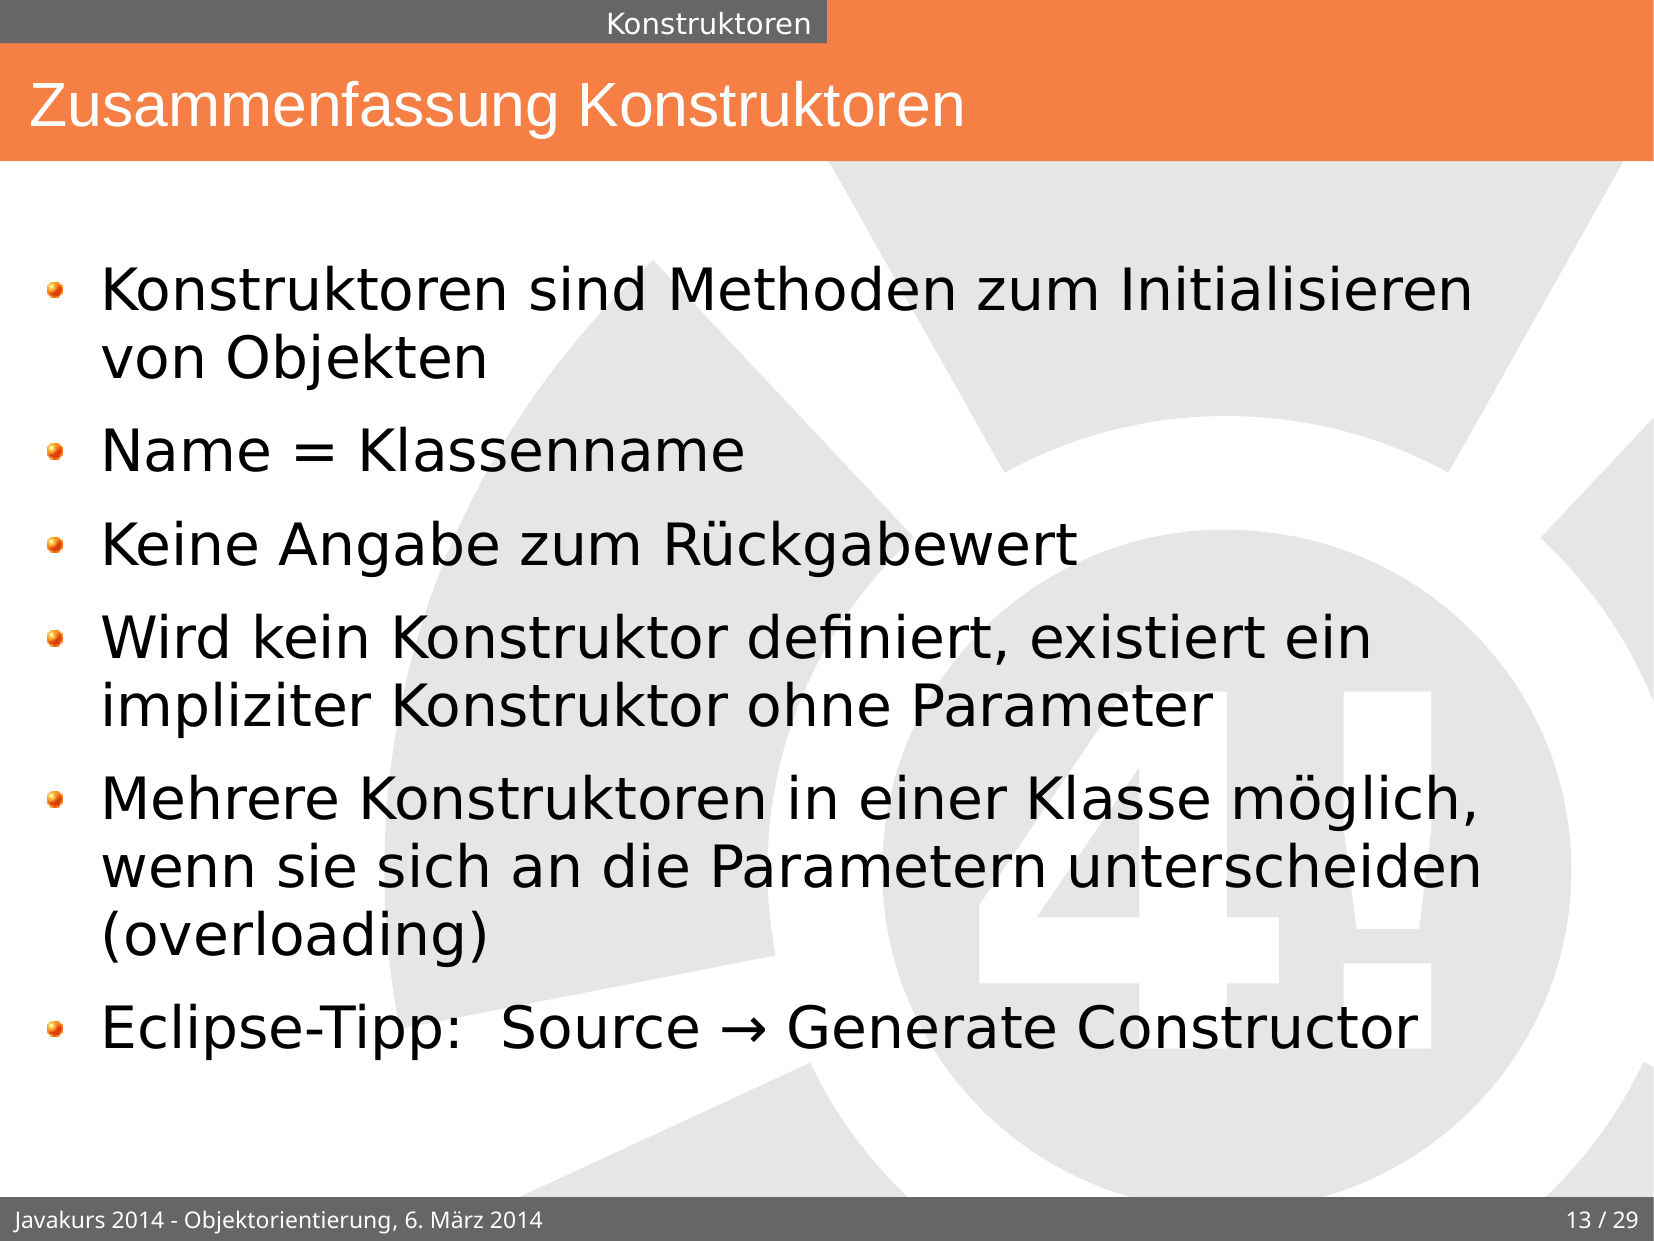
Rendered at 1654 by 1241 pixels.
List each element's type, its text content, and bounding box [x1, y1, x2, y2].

title Zusammenfassung Konstruktoren [29, 67, 1595, 143]
list Konstruktoren sind Methoden zum Initialisieren von Objekten Name = Klassenname Keine Angabe zum Rückgabewert Wird kein Konstruktor definiert, existiert ein impliziter Konstruktor ohne Parameter Mehrere Konstruktoren in einer Klasse möglich, wenn sie sich an die Parametern unterscheiden (overloading) Eclipse-Tipp: Source → Generate Constructor [29, 256, 1595, 1066]
text_box Konstruktoren [29, 0, 827, 50]
